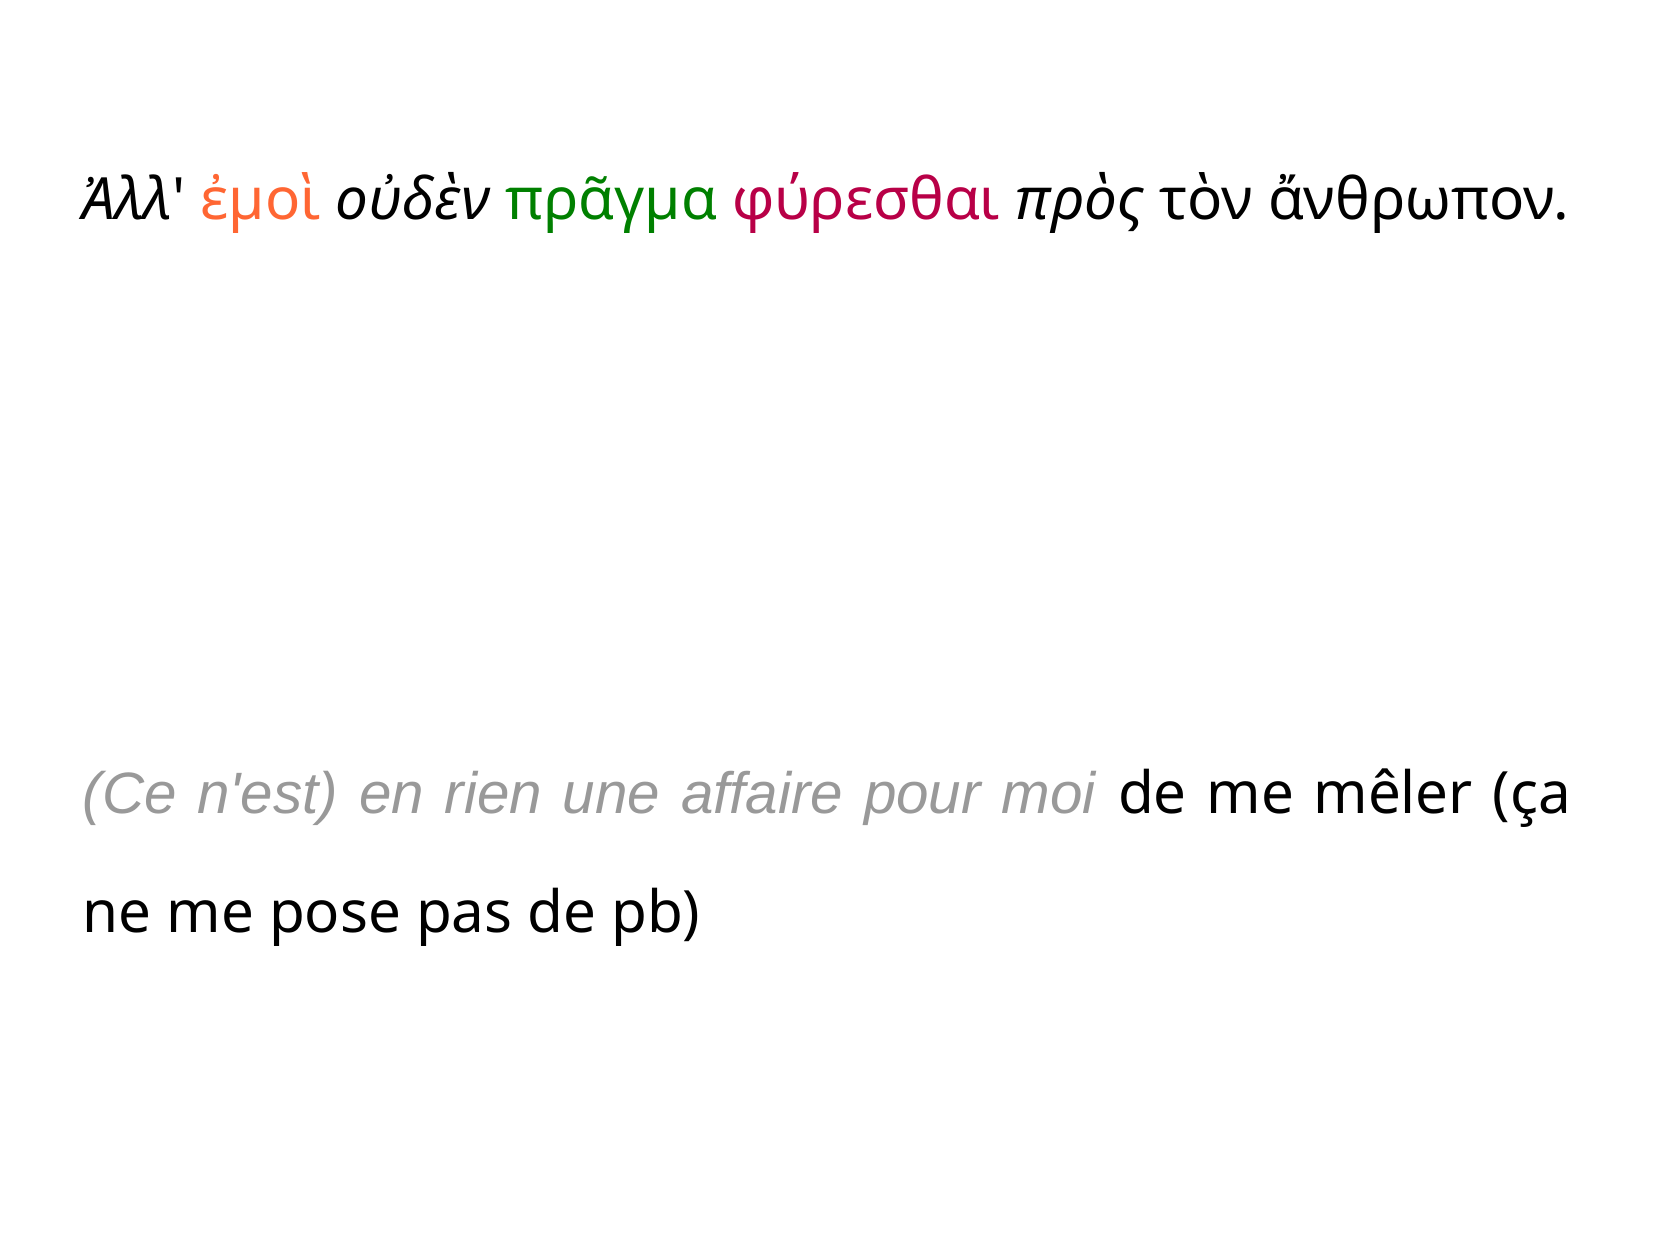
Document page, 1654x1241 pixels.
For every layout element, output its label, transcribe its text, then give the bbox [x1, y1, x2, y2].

list Ἀλλ' ἐμοὶ οὐδὲν πρᾶγμα φύρεσθαι πρὸς τὸν ἄνθρωπον. (Ce n'est) en rien une affaire pour moi de me mêler (ça ne me pose pas de pb) [82, 118, 1571, 1241]
